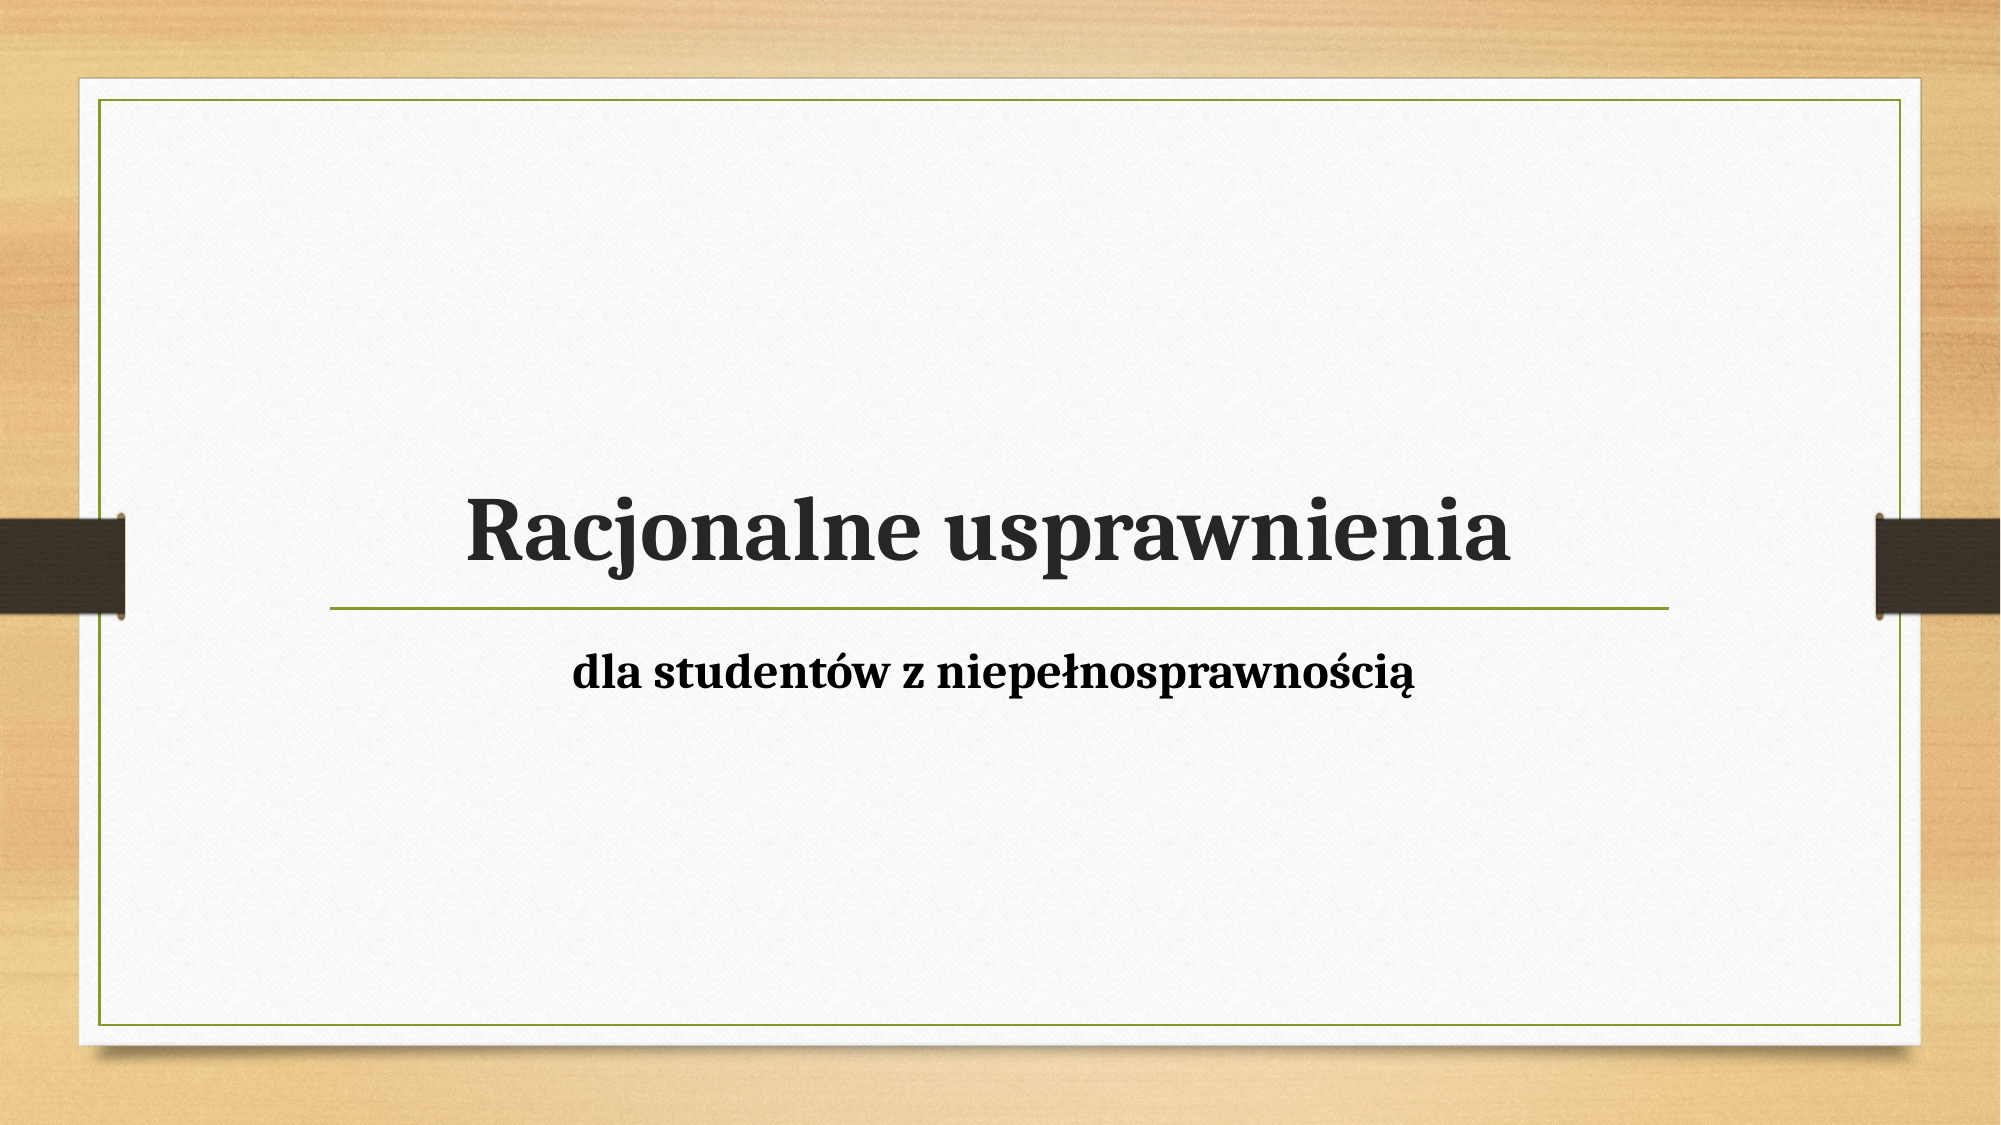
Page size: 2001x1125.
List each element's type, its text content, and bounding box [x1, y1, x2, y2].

list dla studentów z niepełnosprawnością [330, 630, 1669, 788]
title Racjonalne usprawnienia [330, 287, 1669, 587]
